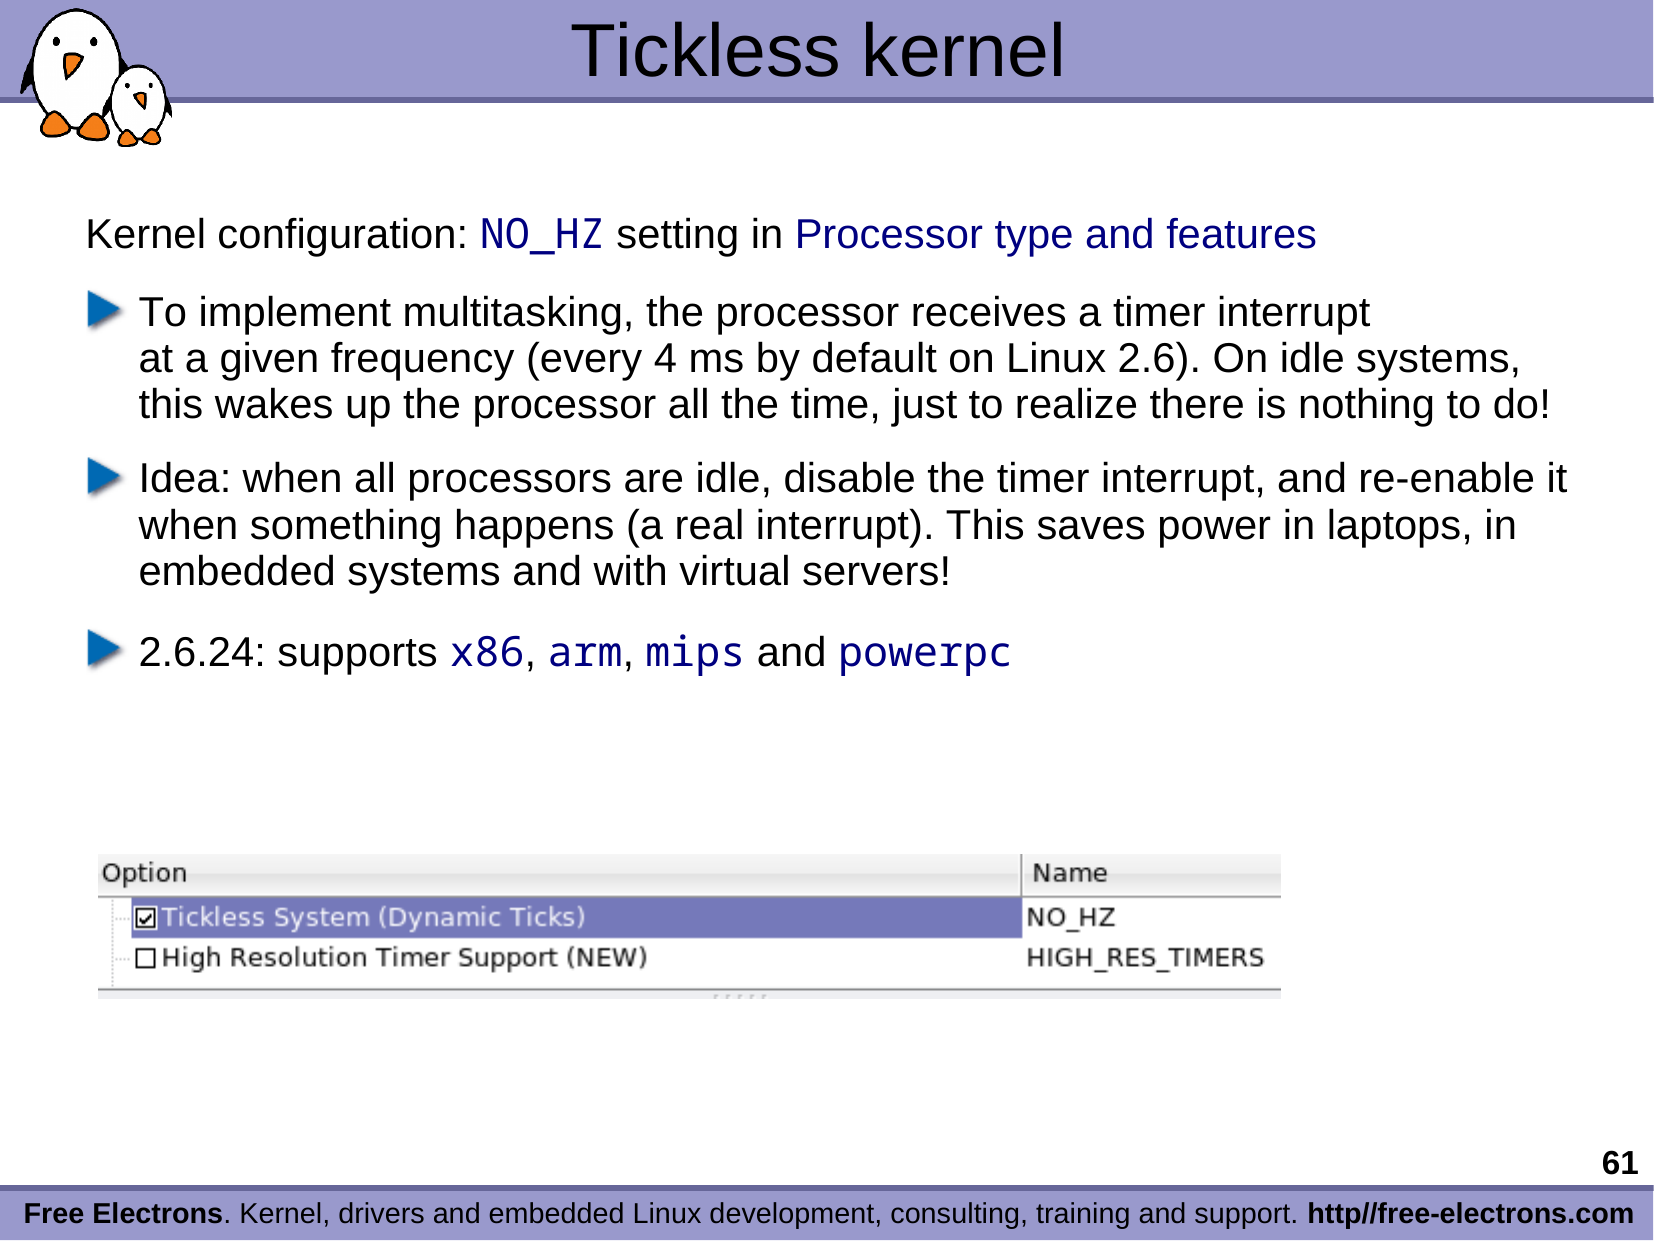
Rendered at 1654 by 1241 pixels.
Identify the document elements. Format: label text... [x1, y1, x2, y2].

picture [98, 854, 1281, 999]
list Kernel configuration: NO_HZ setting in Processor type and features To implement multitasking, the processor receives a timer interrupt at a given frequency (every 4 ms by default on Linux 2.6). On idle systems, this wakes up the processor all the time, just to realize there is nothing to do! Idea: when all processors are idle, disable the timer interrupt, and re-enable it when something happens (a real interrupt). This saves power in laptops, in embedded systems and with virtual servers! 2.6.24: supports x86, arm, mips and powerpc [67, 204, 1592, 1054]
title Tickless kernel [33, 0, 1604, 100]
picture [20, 8, 172, 147]
